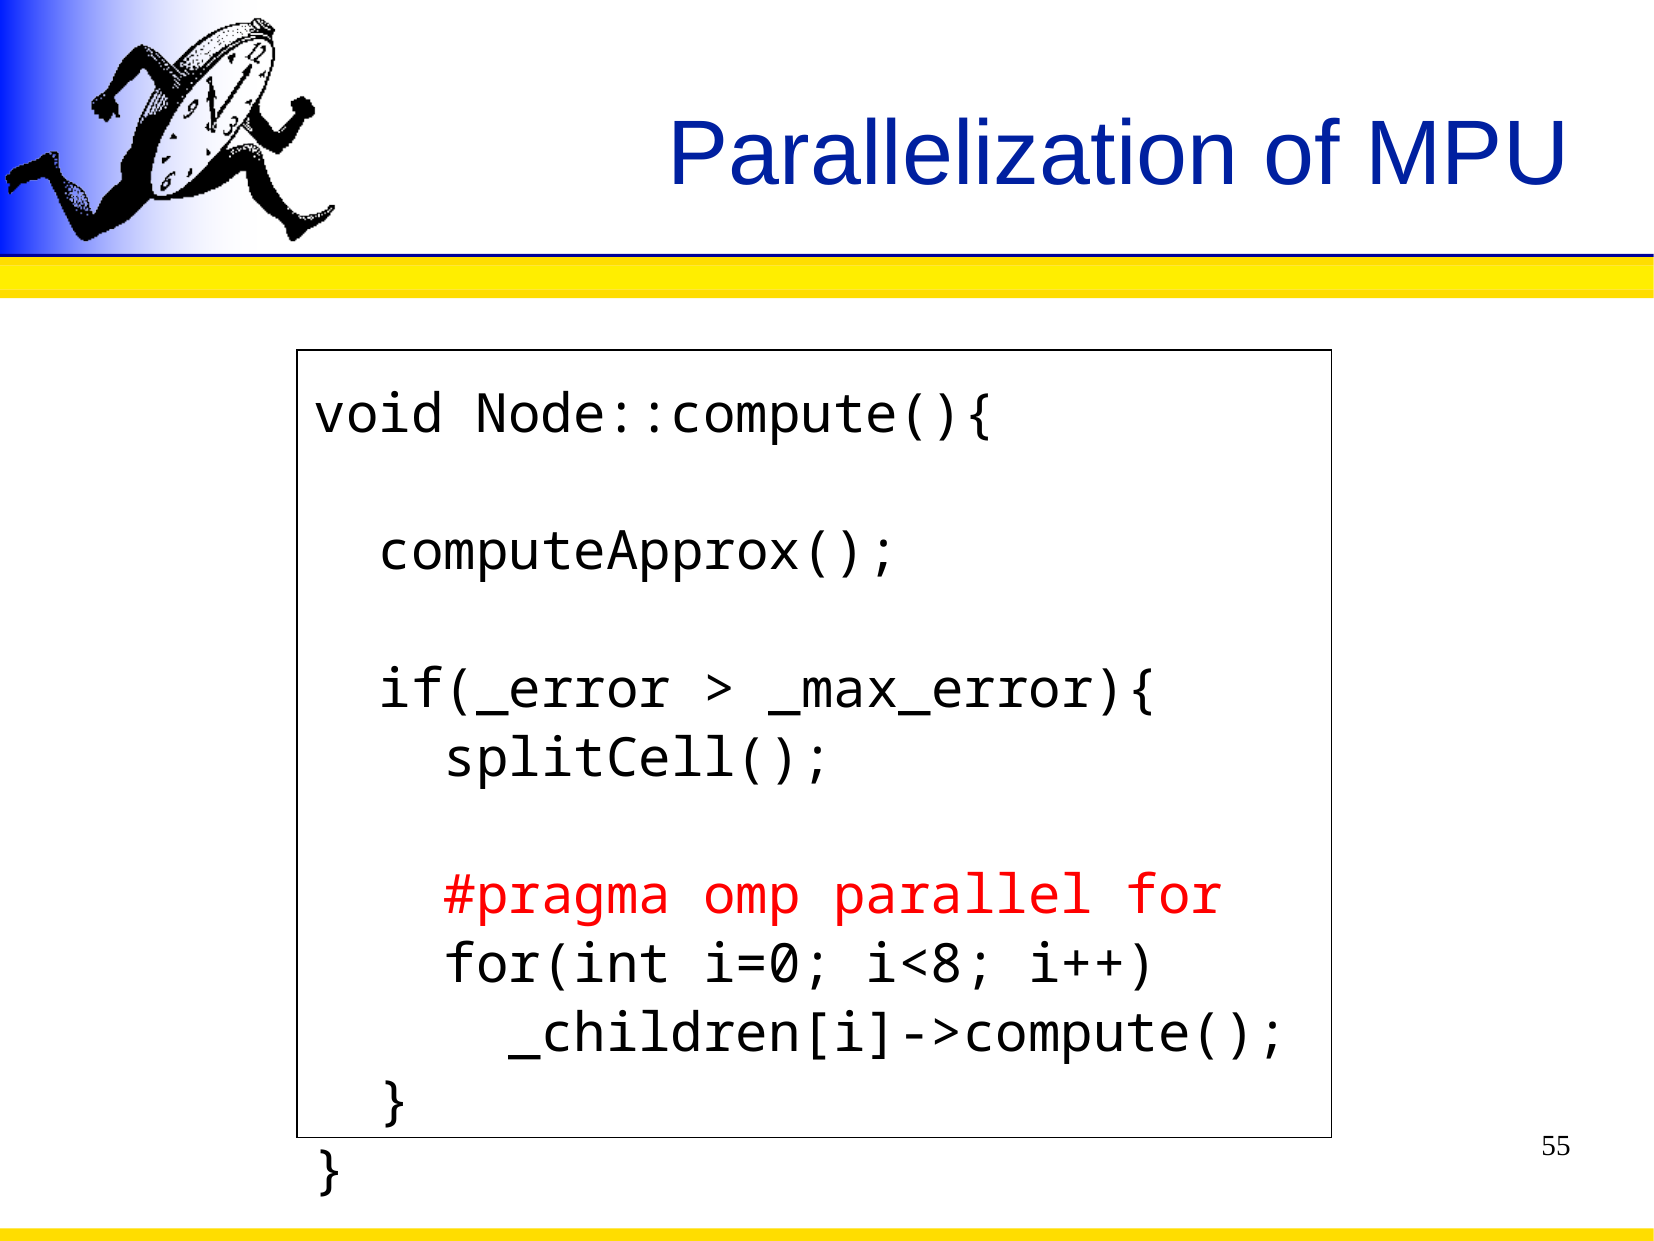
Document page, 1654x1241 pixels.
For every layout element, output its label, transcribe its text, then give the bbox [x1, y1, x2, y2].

text_box void Node::compute(){ computeApprox(); if(_error > _max_error){ splitCell(); #pragma omp parallel for for(int i=0; i<8; i++) _children[i]->compute(); } } [297, 350, 1332, 1138]
title Parallelization of MPU [372, 56, 1571, 250]
picture [4, 9, 343, 253]
